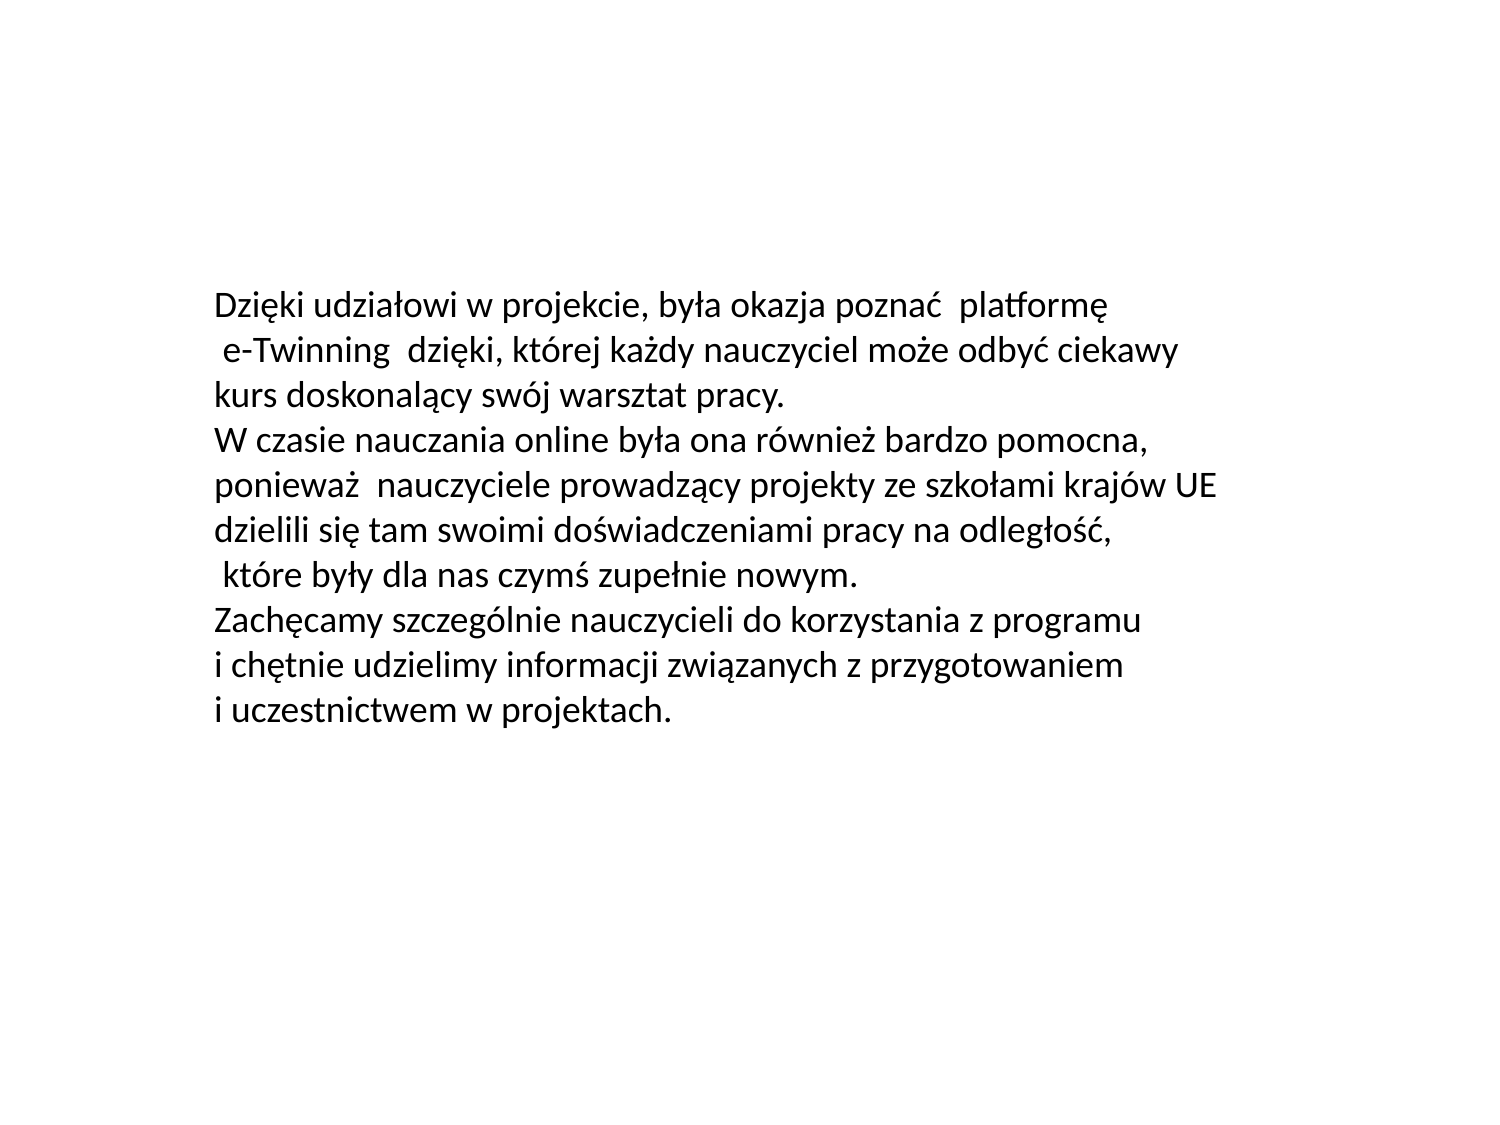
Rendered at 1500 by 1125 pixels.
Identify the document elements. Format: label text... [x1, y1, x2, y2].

text_box Dzięki udziałowi w projekcie, była okazja poznać platformę e-Twinning dzięki, której każdy nauczyciel może odbyć ciekawy kurs doskonalący swój warsztat pracy. W czasie nauczania online była ona również bardzo pomocna, ponieważ nauczyciele prowadzący projekty ze szkołami krajów UE dzielili się tam swoimi doświadczeniami pracy na odległość, które były dla nas czymś zupełnie nowym. Zachęcamy szczególnie nauczycieli do korzystania z programu i chętnie udzielimy informacji związanych z przygotowaniem i uczestnictwem w projektach. [199, 272, 1266, 738]
